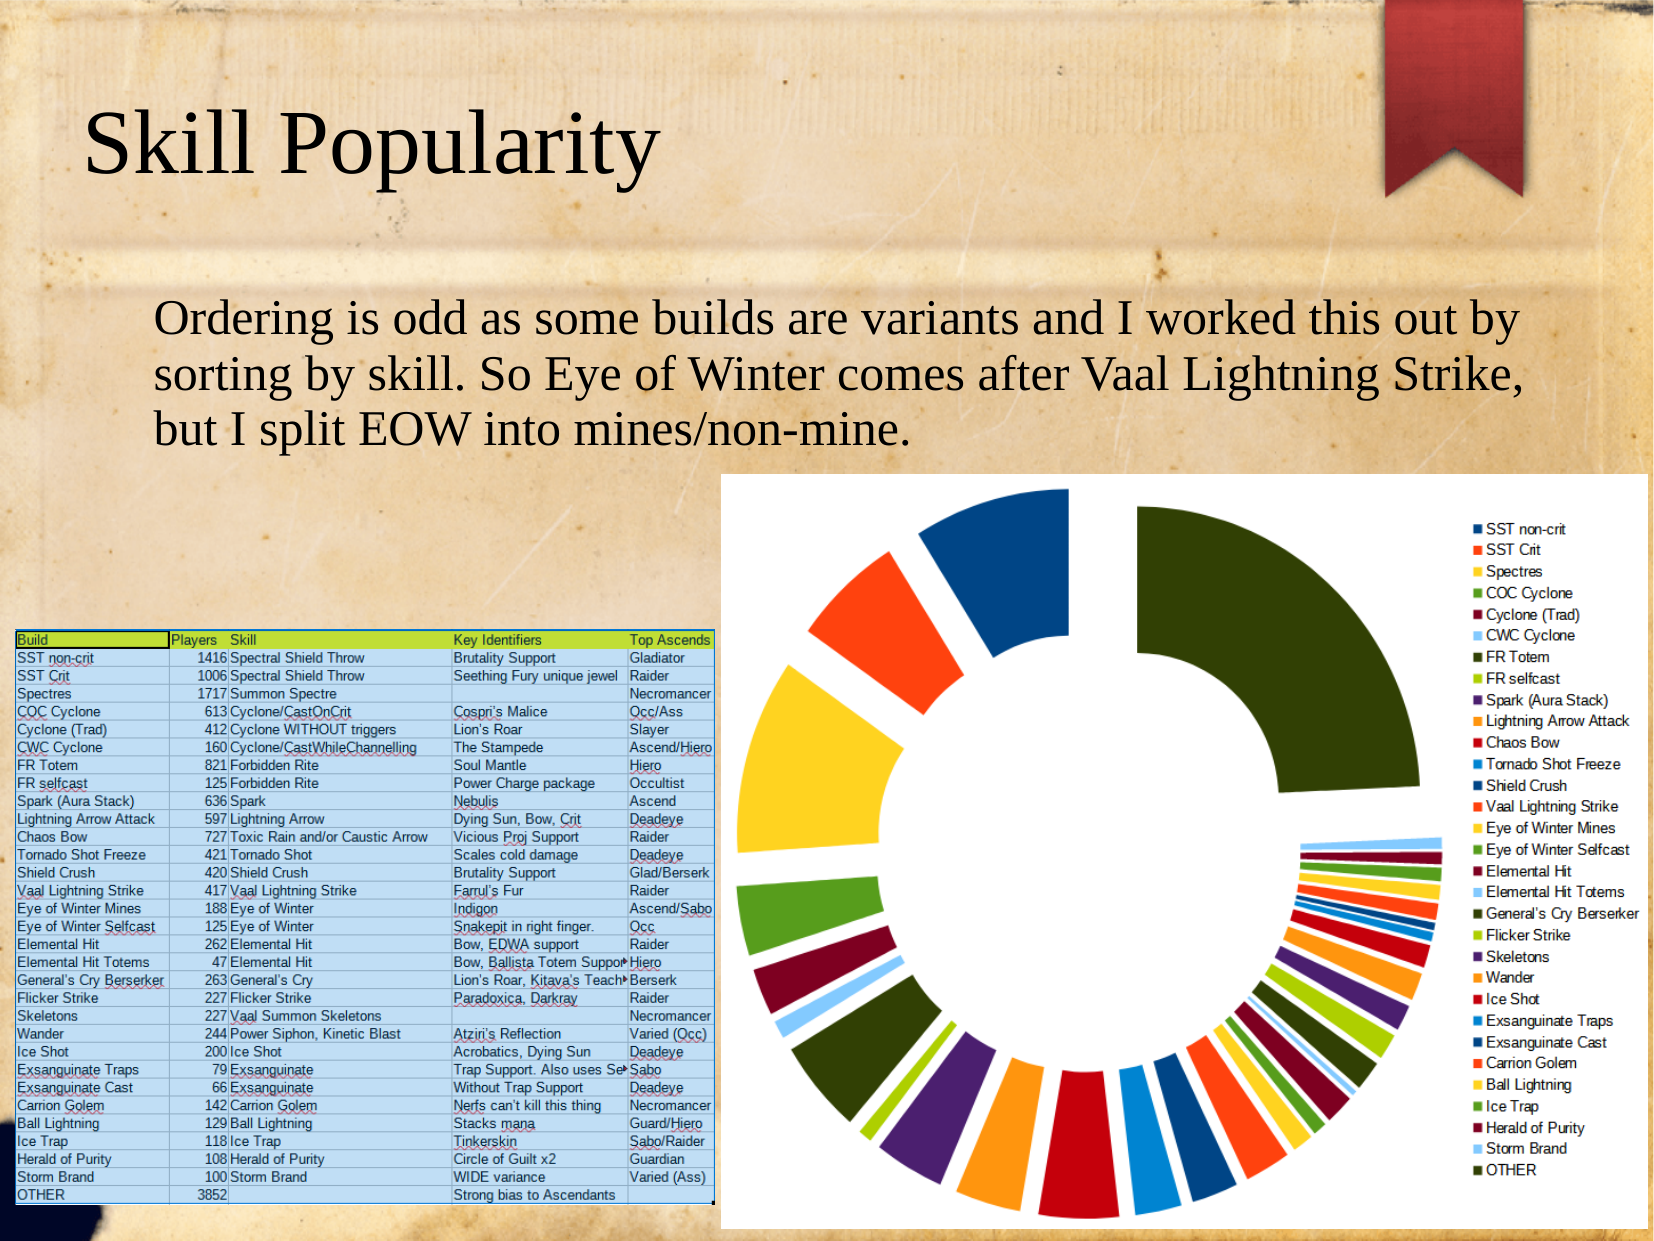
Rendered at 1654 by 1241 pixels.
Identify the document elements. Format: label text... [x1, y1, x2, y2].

picture [0, 0, 1654, 1241]
title Skill Popularity [82, 49, 1347, 237]
list Ordering is odd as some builds are variants and I worked this out by sorting by skill. So Eye of Winter comes after Vaal Lightning Strike, but I split EOW into mines/non-mine. [82, 290, 1538, 1010]
